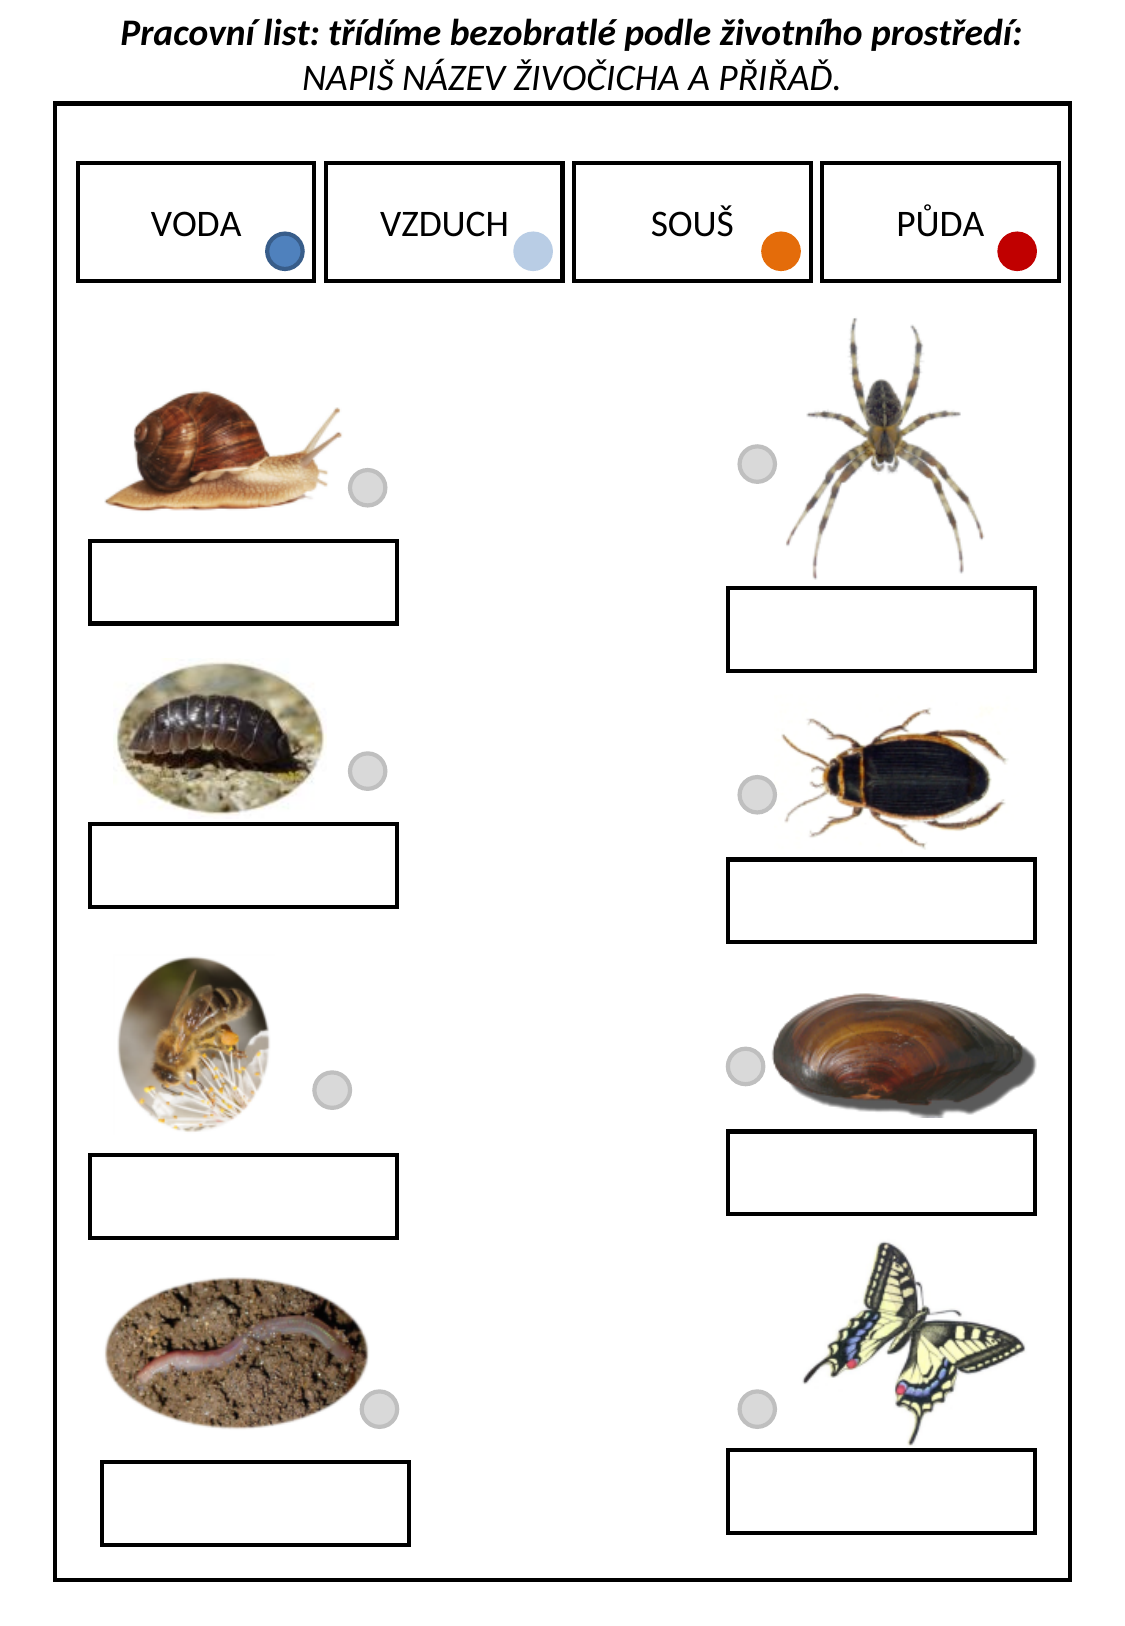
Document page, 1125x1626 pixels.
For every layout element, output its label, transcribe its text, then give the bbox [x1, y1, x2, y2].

picture [763, 989, 1046, 1118]
picture [78, 351, 376, 539]
picture [763, 292, 1008, 588]
picture [798, 1237, 1031, 1450]
text_box VODA [78, 162, 315, 281]
text_box [54, 103, 1071, 1581]
picture [113, 658, 327, 819]
text_box PŮDA [822, 162, 1059, 281]
text_box Pracovní list: třídíme bezobratlé podle životního prostředí: NAPIŠ NÁZEV ŽIVOČICHA A PŘIŘAĎ. [105, 0, 1039, 106]
text_box VZDUCH [326, 162, 563, 281]
picture [113, 954, 275, 1135]
text_box SOUŠ [574, 162, 811, 281]
picture [774, 694, 1020, 859]
picture [101, 1273, 374, 1434]
